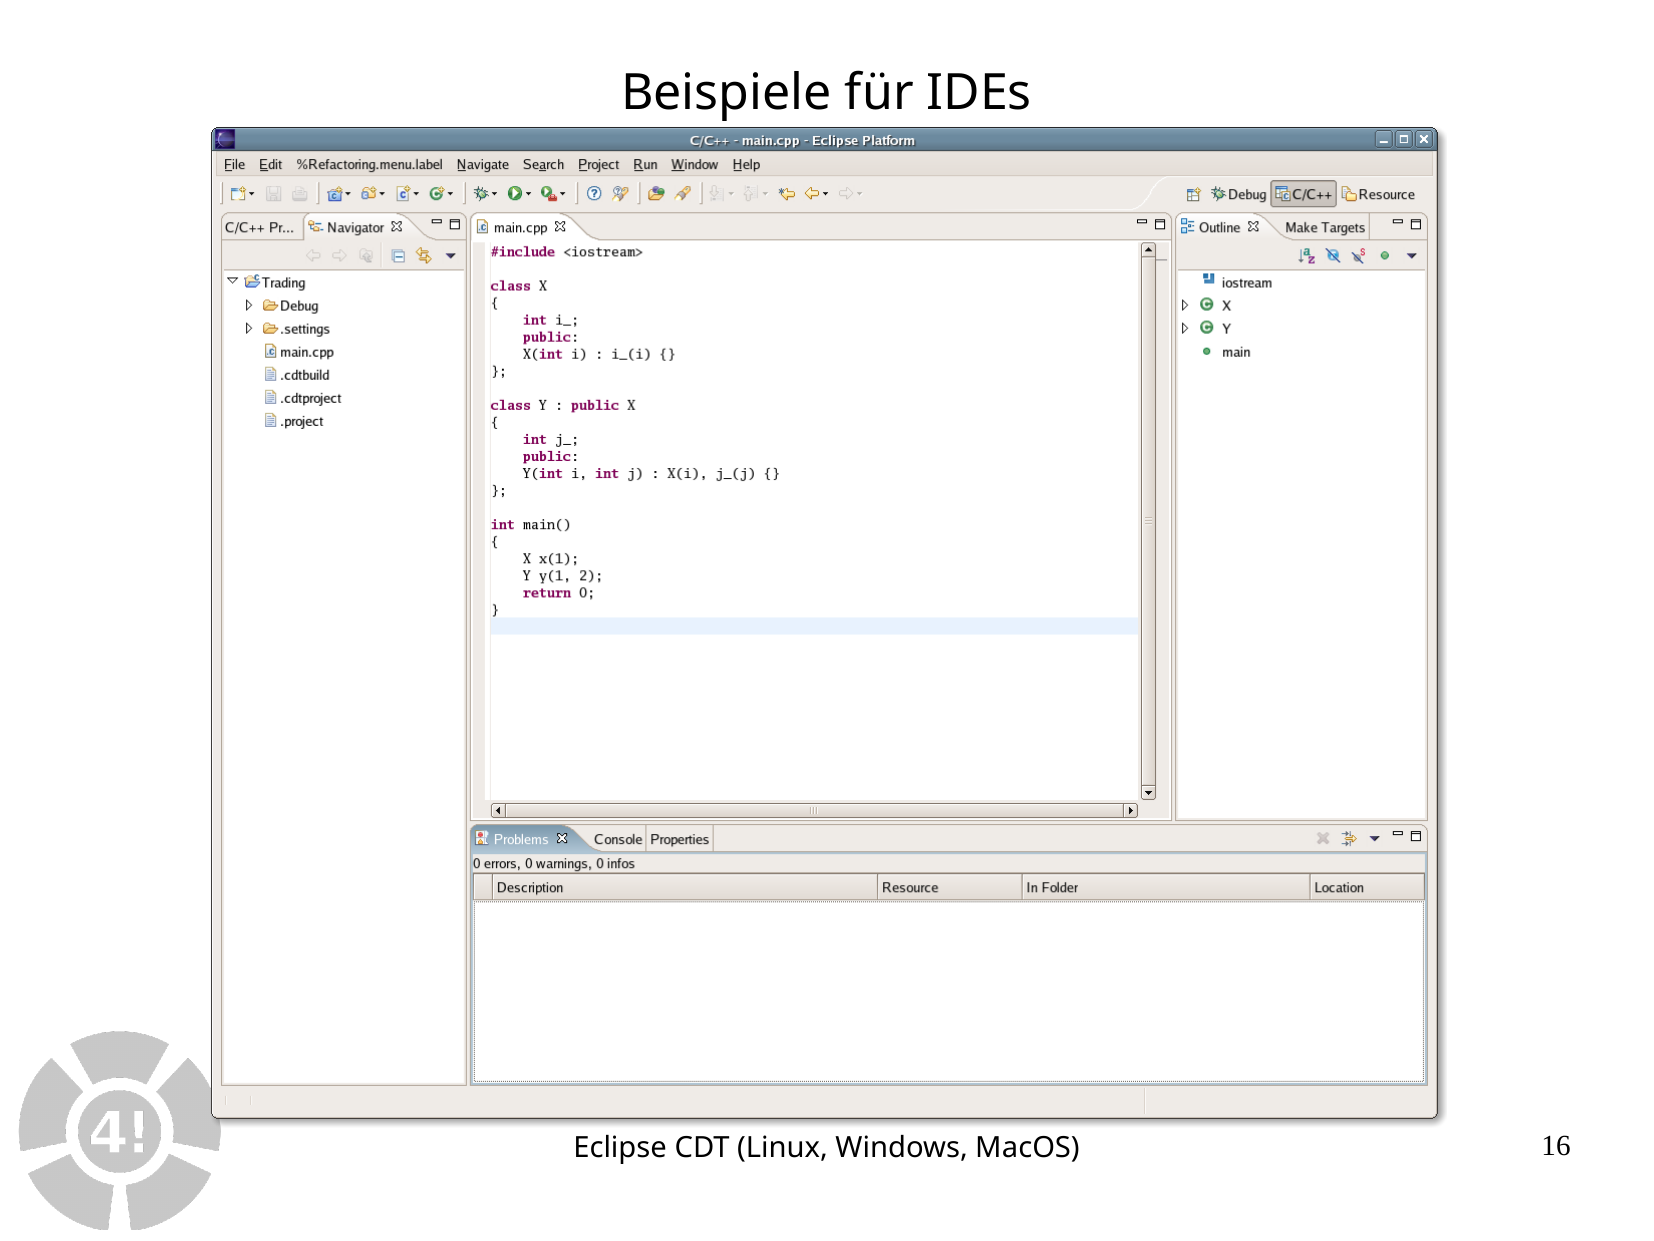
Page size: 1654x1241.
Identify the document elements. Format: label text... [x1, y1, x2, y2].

picture [11, 131, 1447, 1230]
title Beispiele für IDEs [82, 49, 1571, 131]
text_box Eclipse CDT (Linux, Windows, MacOS) [295, 1118, 1359, 1182]
